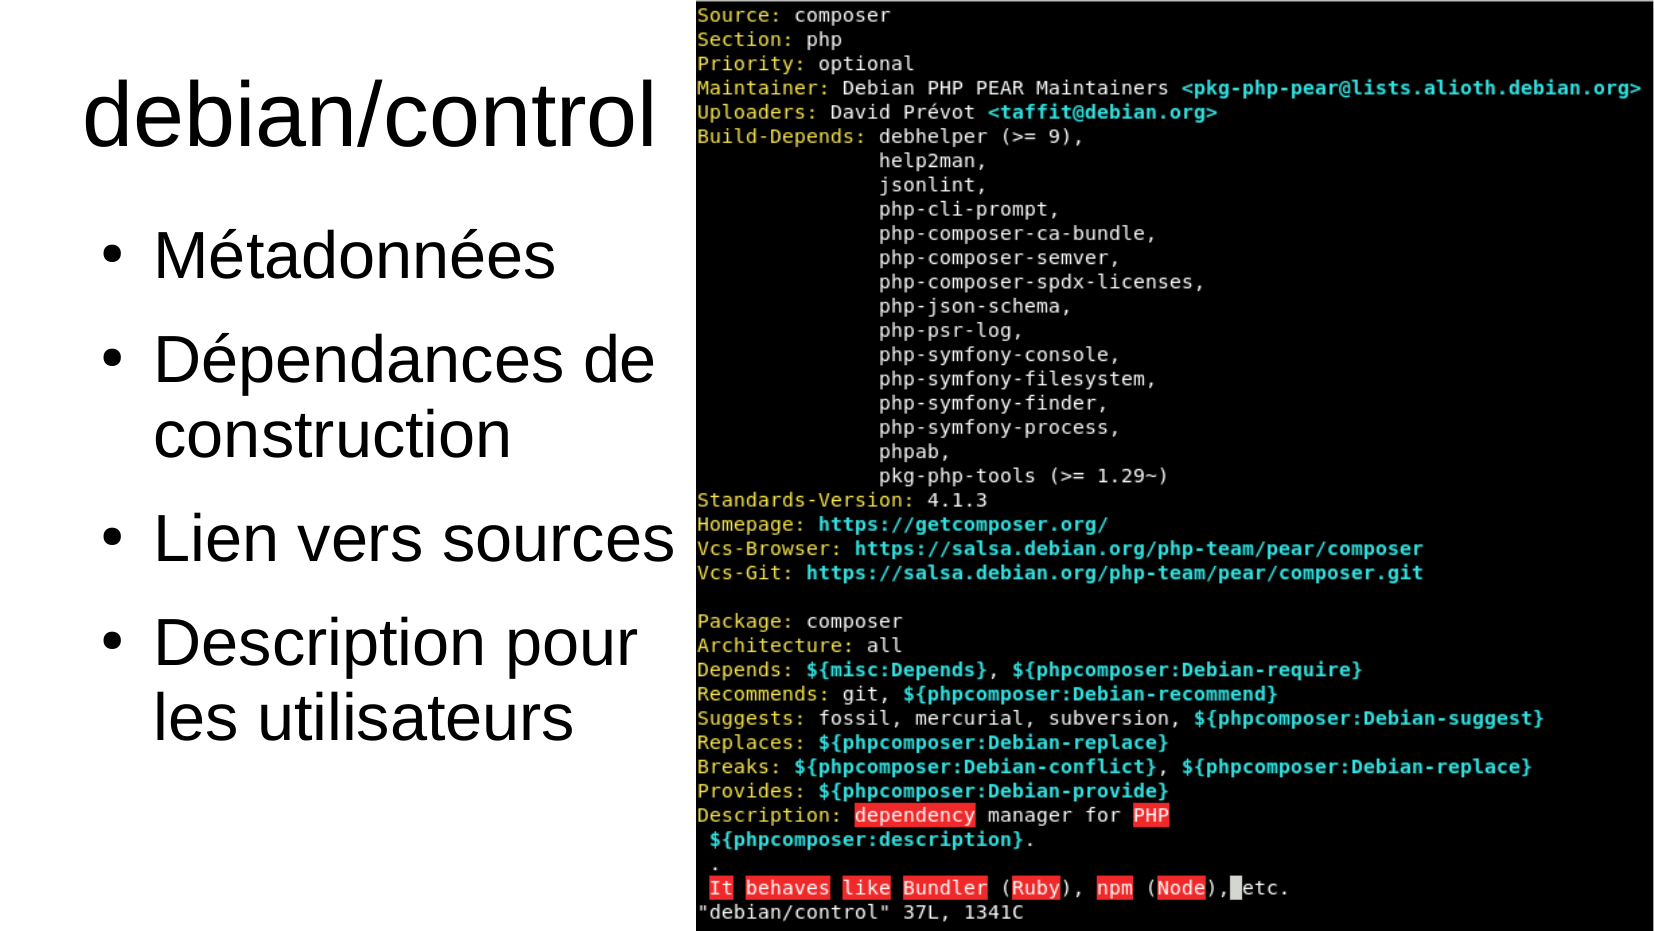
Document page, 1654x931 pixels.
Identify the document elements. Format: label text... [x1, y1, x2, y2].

picture [696, 0, 1654, 931]
list Métadonnées Dépendances de construction Lien vers sources Description pour les utilisateurs [82, 217, 696, 758]
title debian/control [82, 37, 696, 193]
